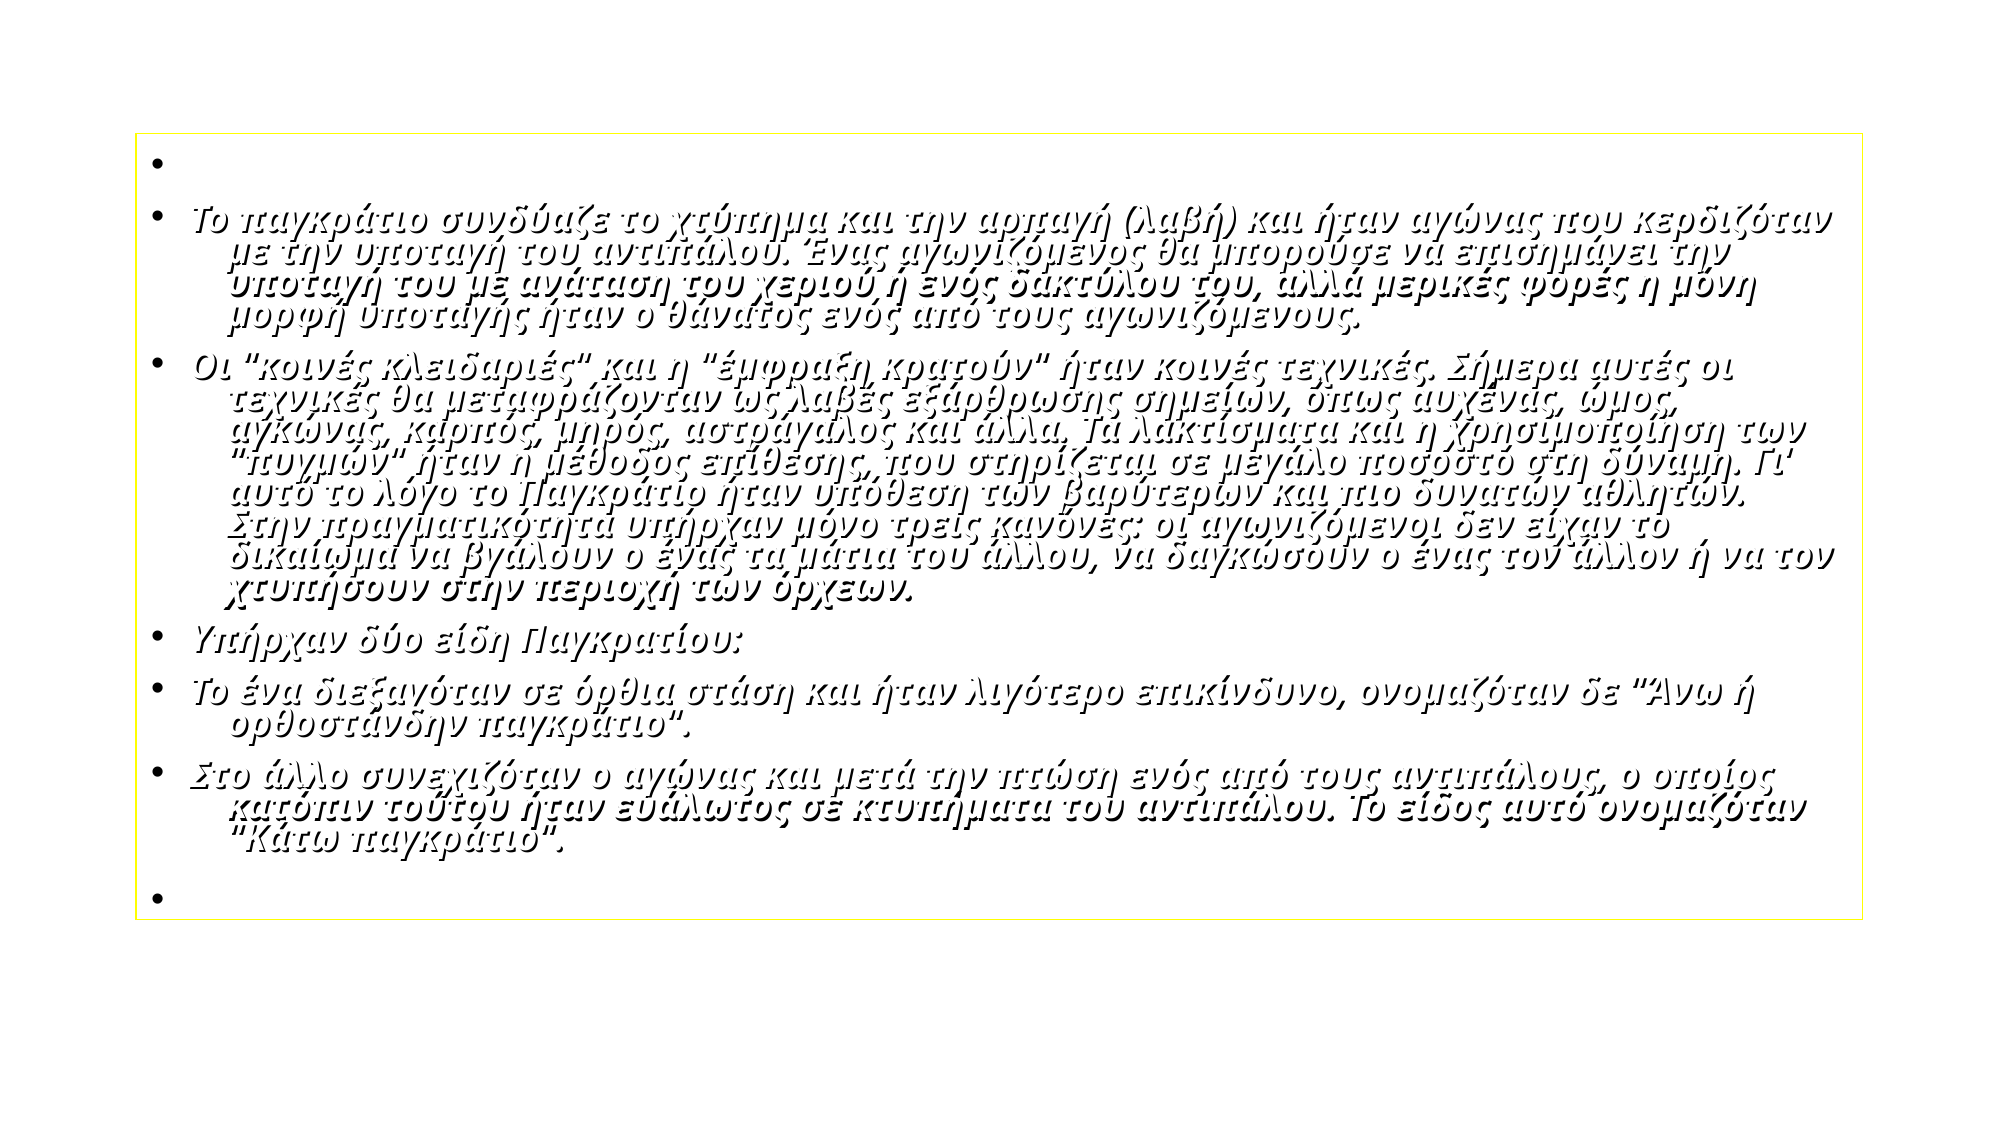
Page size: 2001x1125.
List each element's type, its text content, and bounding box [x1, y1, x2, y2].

list Το παγκράτιο συνδύαζε το χτύπημα και την αρπαγή (λαβή) και ήταν αγώνας που κερδιζόταν με την υποταγή του αντιπάλου. Ένας αγωνιζόμενος θα μπορούσε να επισημάνει την υποταγή του με ανάταση του χεριού ή ενός δακτύλου του, αλλά μερικές φορές η μόνη μορφή υποταγής ήταν ο θάνατος ενός από τους αγωνιζόμενους. Οι "κοινές κλειδαριές" και η "έμφραξη κρατούν" ήταν κοινές τεχνικές. Σήμερα αυτές οι τεχνικές θα μεταφράζονταν ως λαβές εξάρθρωσης σημείων, όπως αυχένας, ώμος, αγκώνας, καρπός, μηρός, αστράγαλος και άλλα. Τα λακτίσματα και η χρησιμοποίηση των "πυγμών" ήταν η μέθοδος επίθεσης, που στηρίζεται σε μεγάλο ποσοστό στη δύναμη. Γι' αυτό το λόγο το Παγκράτιο ήταν υπόθεση των βαρύτερων και πιο δυνατών αθλητών. Στην πραγματικότητα υπήρχαν μόνο τρεις κανόνες: οι αγωνιζόμενοι δεν είχαν το δικαίωμα να βγάλουν ο ένας τα μάτια του άλλου, να δαγκώσουν ο ένας τον άλλον ή να τον χτυπήσουν στην περιοχή των όρχεων. Υπήρχαν δύο είδη Παγκρατίου: Το ένα διεξαγόταν σε όρθια στάση και ήταν λιγότερο επικίνδυνο, ονομαζόταν δε "Άνω ή ορθοστάνδην παγκράτιο". Στο άλλο συνεχιζόταν ο αγώνας και μετά την πτώση ενός από τους αντιπάλους, ο οποίος κατόπιν τούτου ήταν ευάλωτος σε κτυπήματα του αντιπάλου. Το είδος αυτό ονομαζόταν "Κάτω παγκράτιο". [136, 133, 1863, 920]
